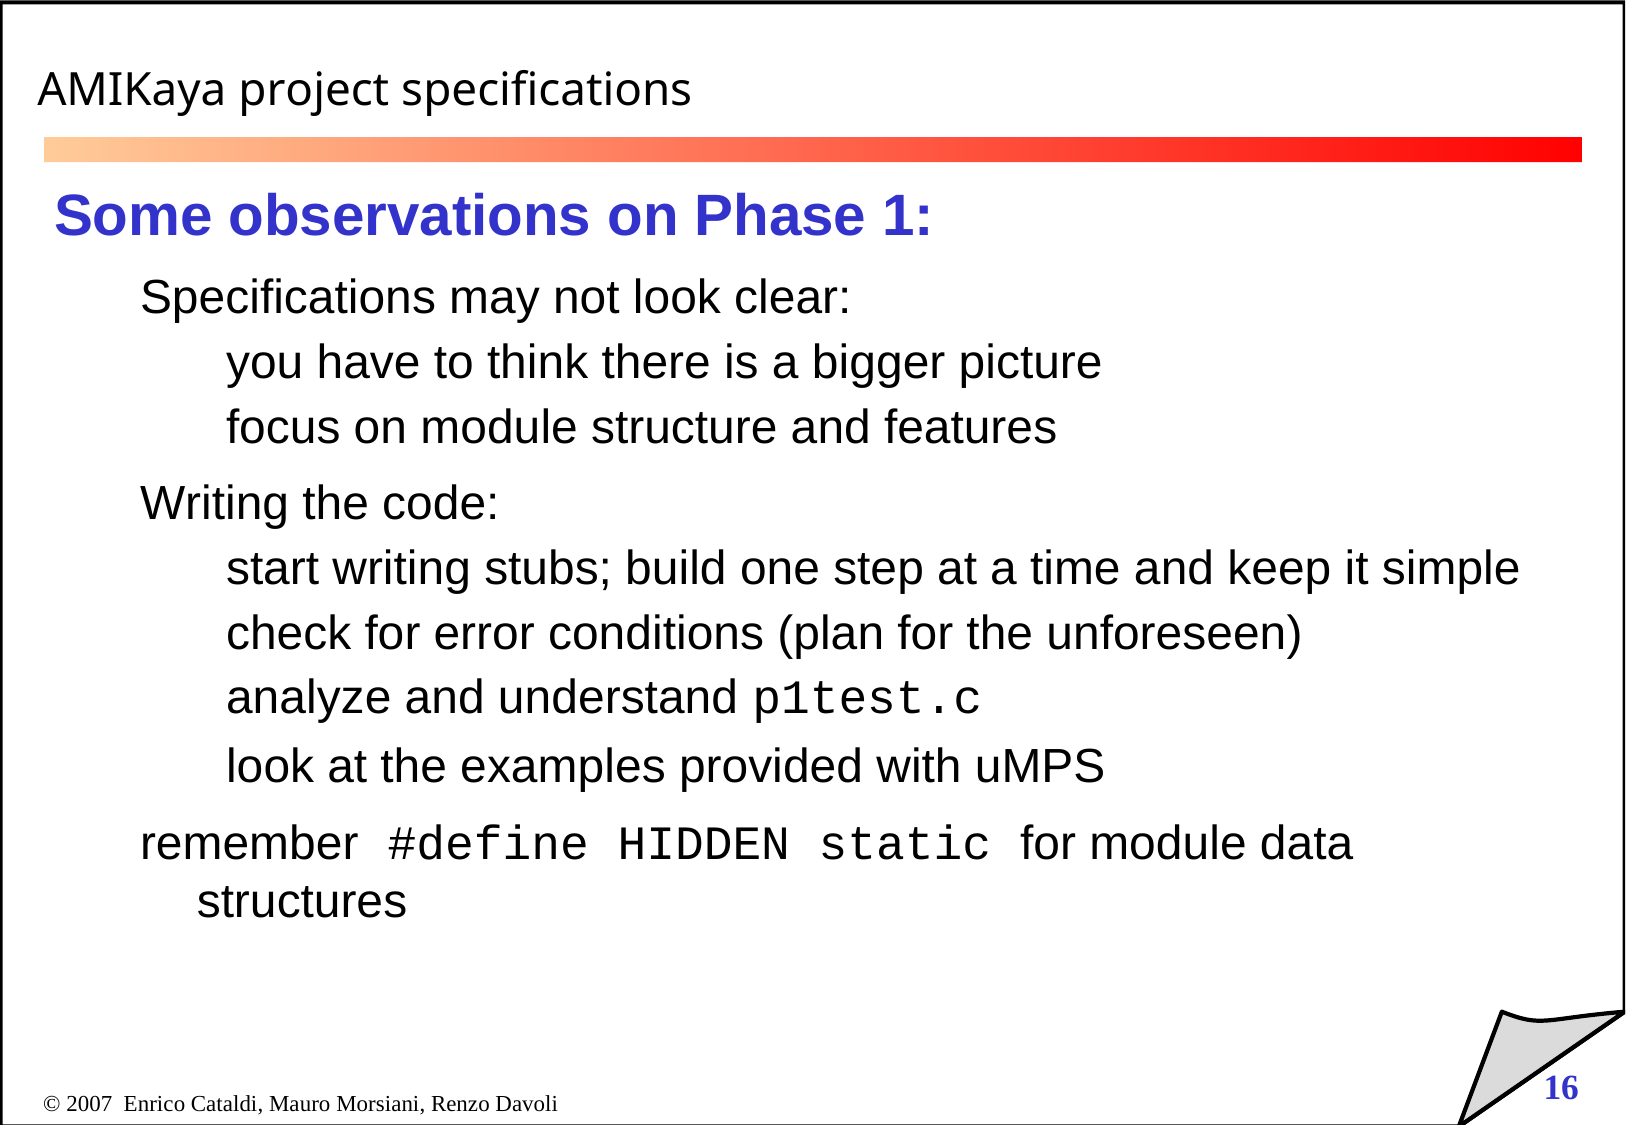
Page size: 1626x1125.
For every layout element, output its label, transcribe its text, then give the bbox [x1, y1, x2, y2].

title AMIKaya project specifications [37, 44, 1588, 131]
list Some observations on Phase 1: Specifications may not look clear: you have to think there is a bigger picture focus on module structure and features Writing the code: start writing stubs; build one step at a time and keep it simple check for error conditions (plan for the unforeseen) analyze and understand p1test.c look at the examples provided with uMPS remember #define HIDDEN static for module data structures [54, 187, 1571, 1096]
